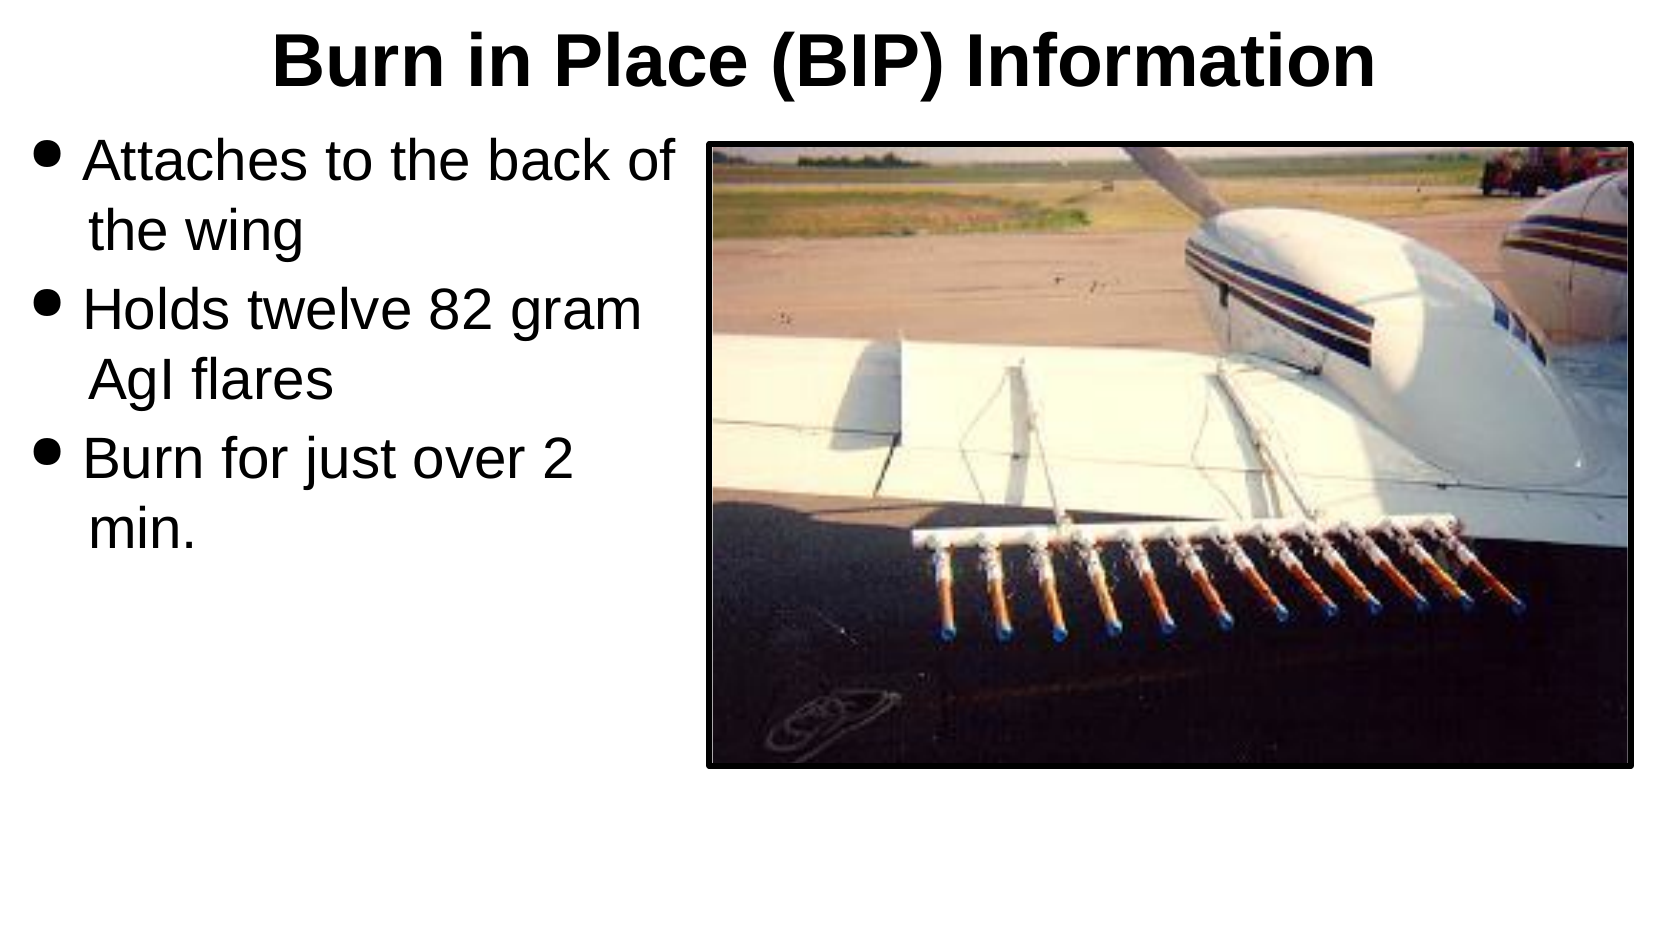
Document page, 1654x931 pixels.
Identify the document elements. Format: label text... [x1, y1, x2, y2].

picture [712, 147, 1628, 763]
title Burn in Place (BIP) Information [0, 5, 1654, 107]
text_box Attaches to the back of the wing Holds twelve 82 gram AgI flares Burn for just over 2 min. [13, 114, 713, 568]
